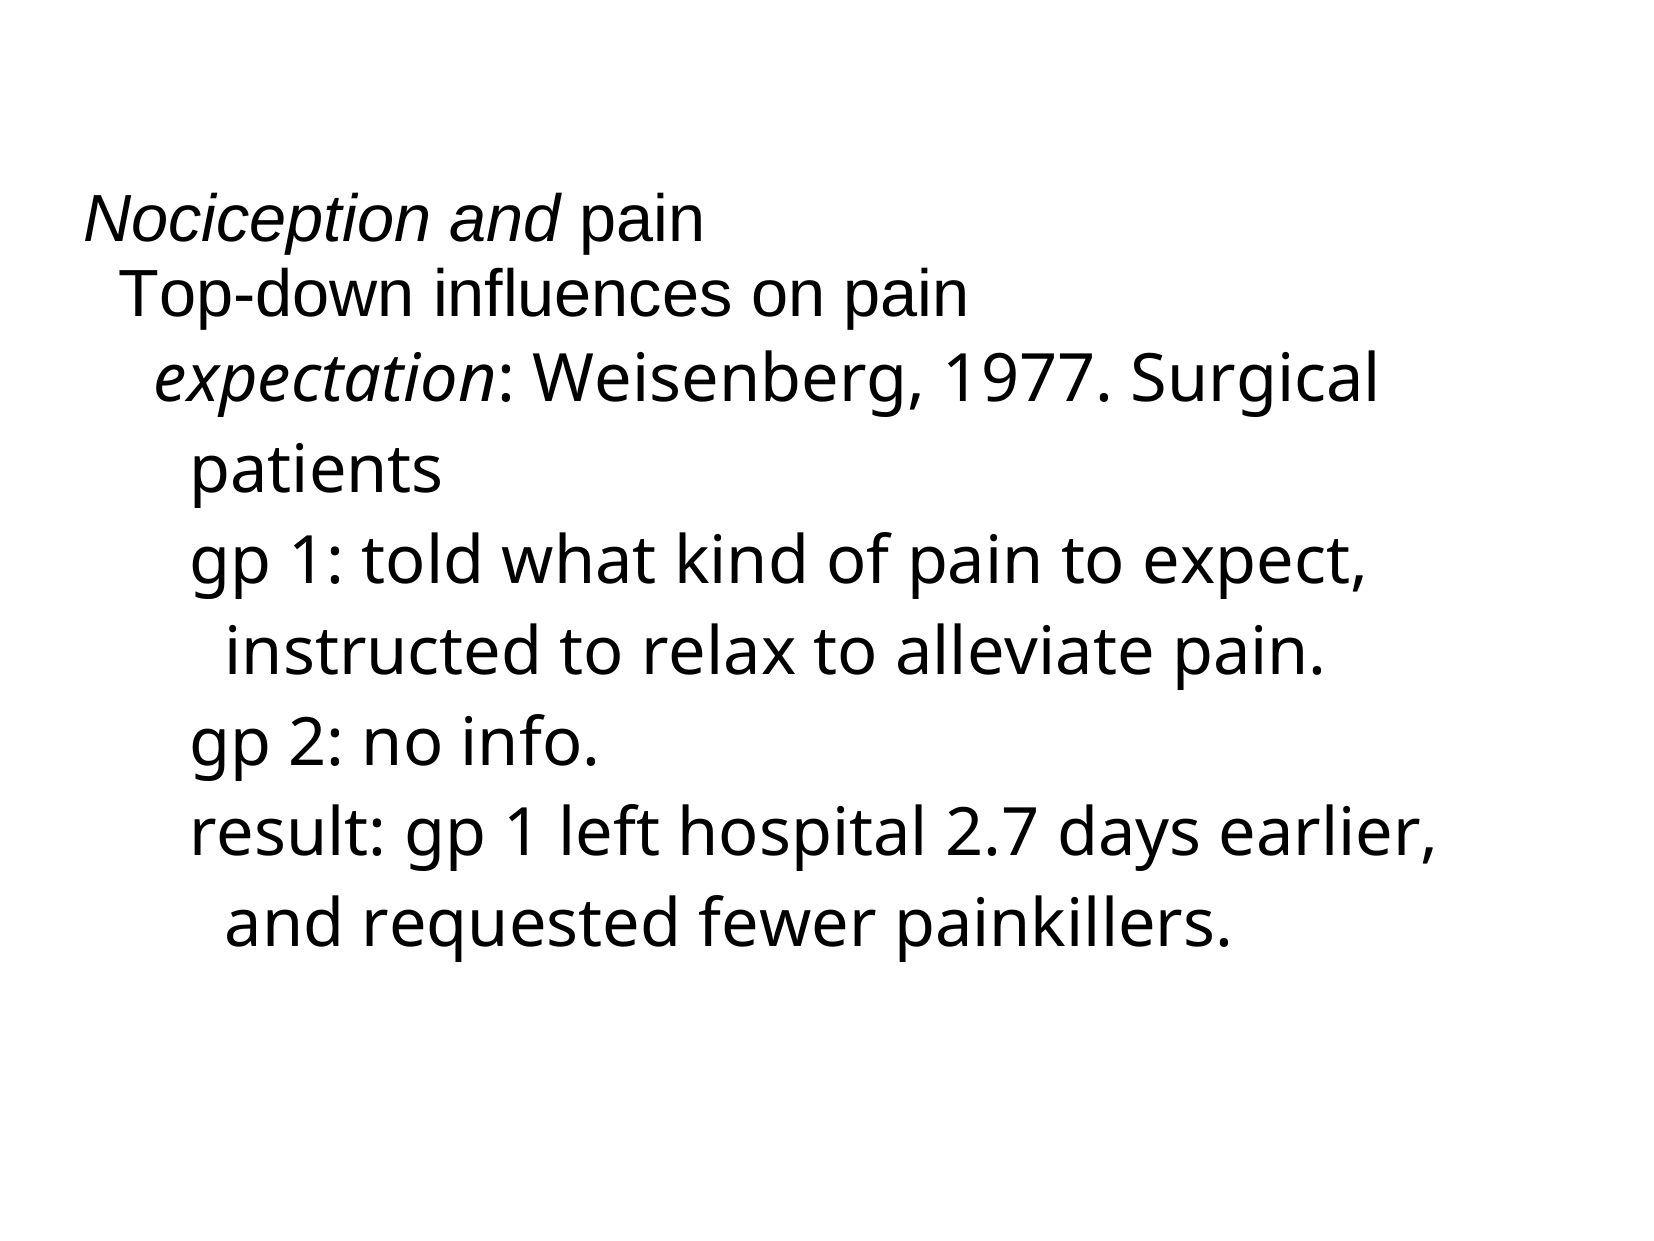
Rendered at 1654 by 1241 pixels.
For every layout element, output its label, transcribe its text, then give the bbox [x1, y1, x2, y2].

text_box Nociception and pain Top-down influences on pain expectation: Weisenberg, 1977. Surgical patients gp 1: told what kind of pain to expect, instructed to relax to alleviate pain. gp 2: no info. result: gp 1 left hospital 2.7 days earlier, and requested fewer painkillers. [83, 37, 1572, 1110]
